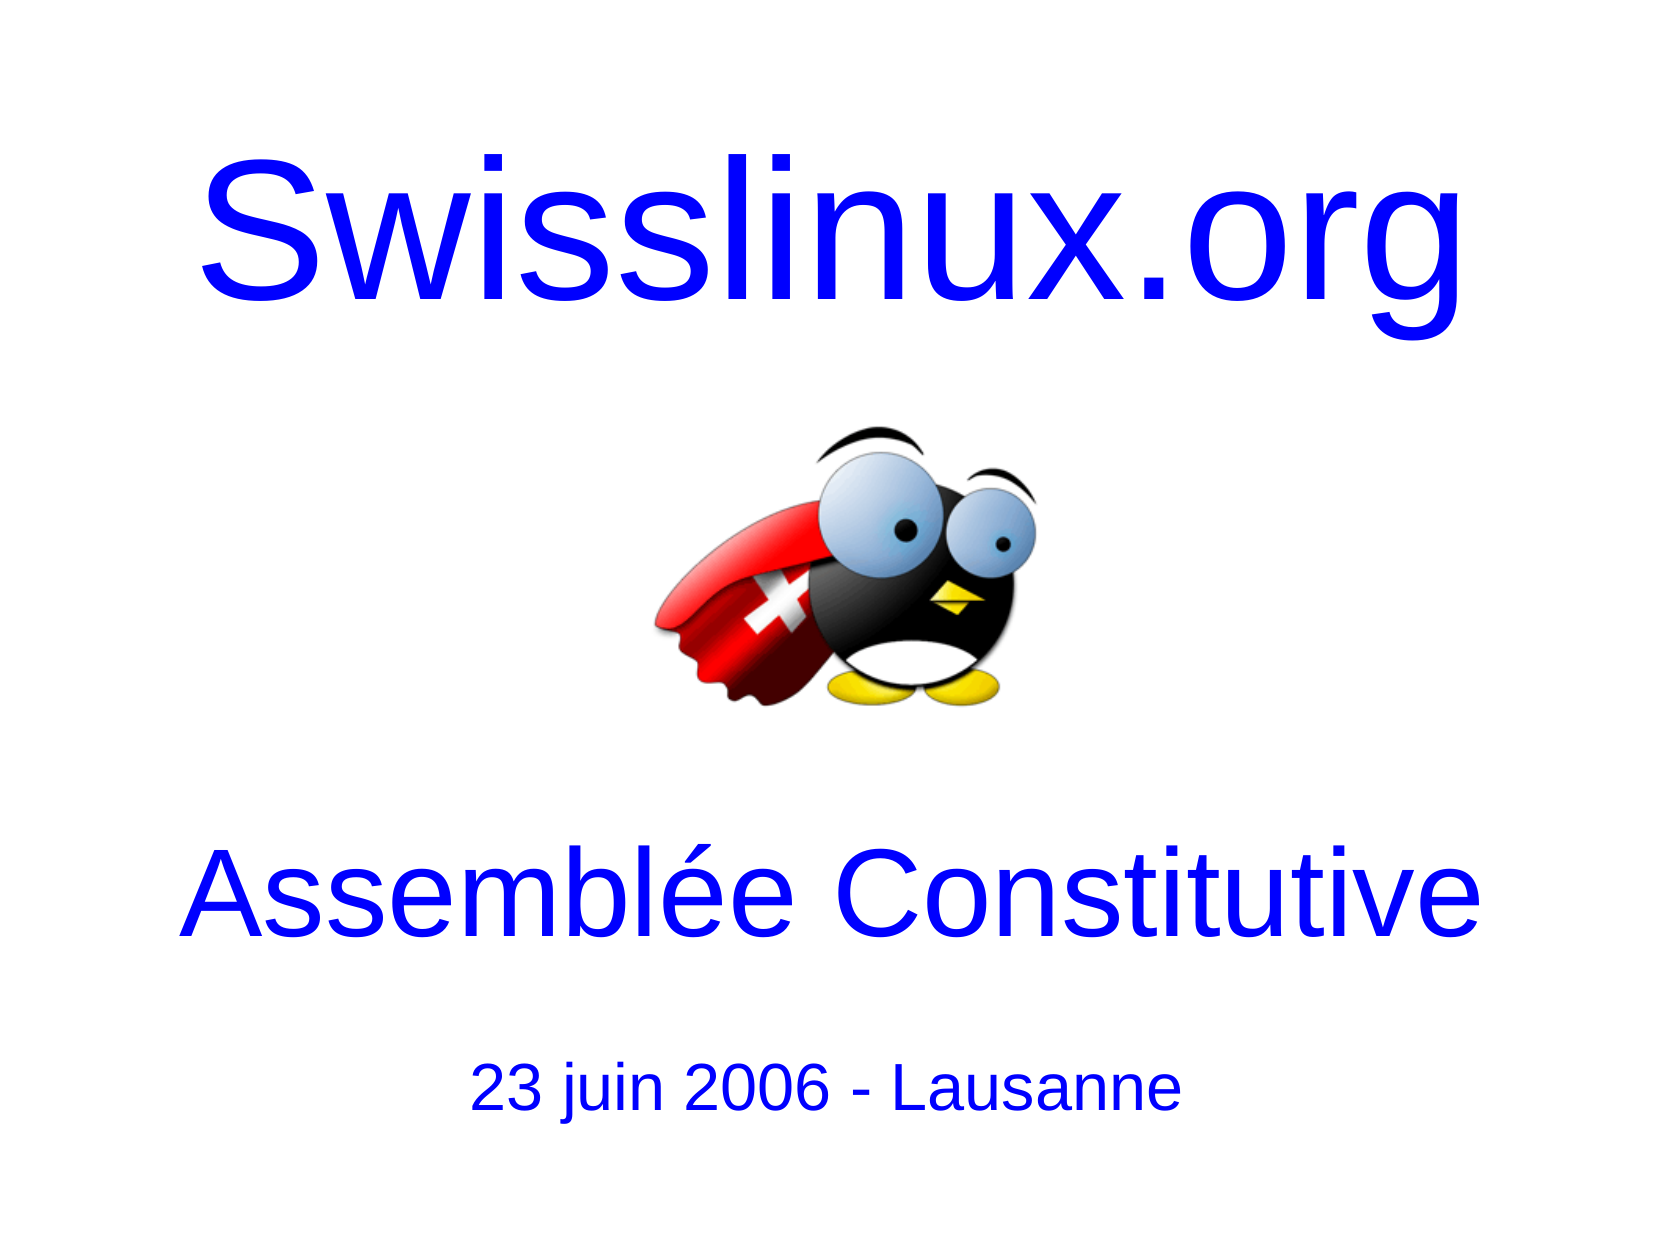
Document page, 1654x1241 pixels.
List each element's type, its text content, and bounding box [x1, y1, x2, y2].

title Assemblée Constitutive [88, 797, 1577, 990]
picture [649, 424, 1041, 709]
text_box 23 juin 2006 - Lausanne [147, 1033, 1506, 1150]
title Swisslinux.org [88, 106, 1577, 355]
